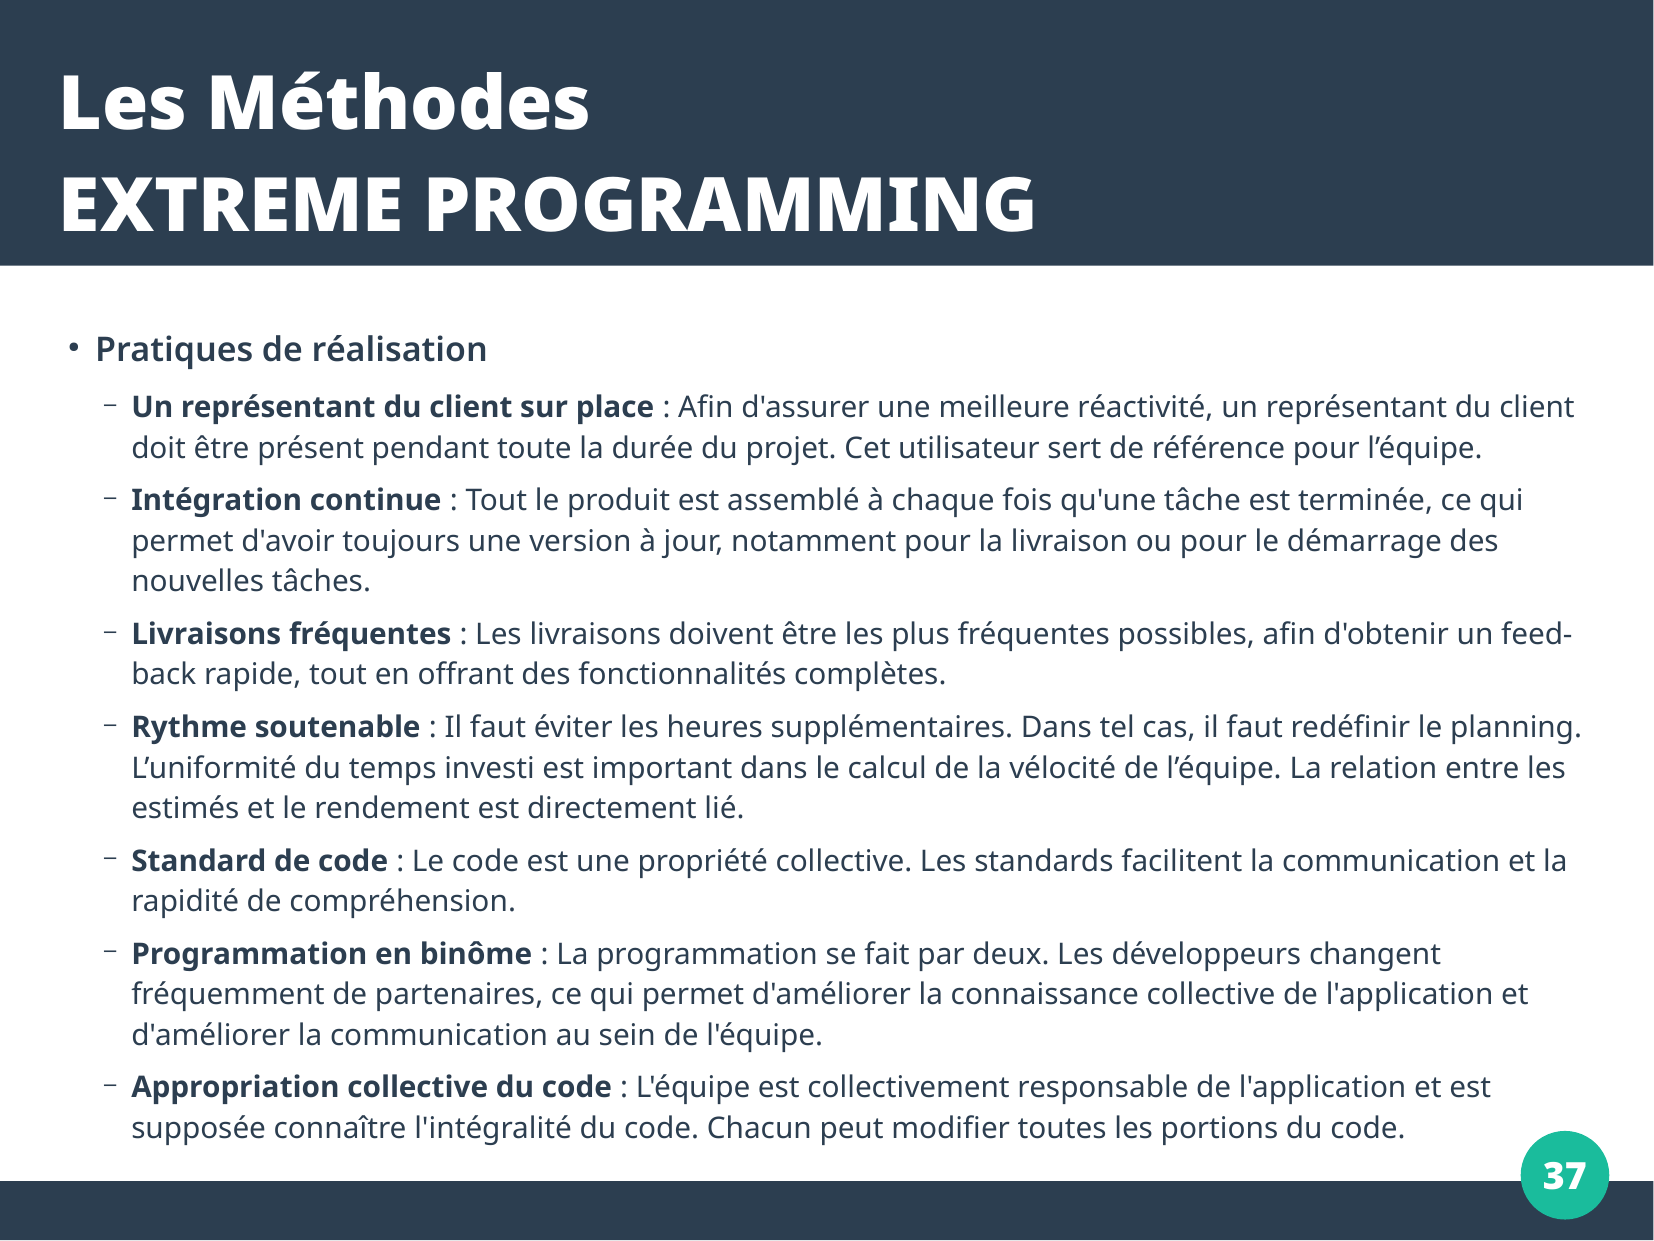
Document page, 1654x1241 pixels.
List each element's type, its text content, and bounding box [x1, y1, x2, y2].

list Pratiques de réalisation Un représentant du client sur place : Afin d'assurer une meilleure réactivité, un représentant du client doit être présent pendant toute la durée du projet. Cet utilisateur sert de référence pour l’équipe. Intégration continue : Tout le produit est assemblé à chaque fois qu'une tâche est terminée, ce qui permet d'avoir toujours une version à jour, notamment pour la livraison ou pour le démarrage des nouvelles tâches. Livraisons fréquentes : Les livraisons doivent être les plus fréquentes possibles, afin d'obtenir un feed-back rapide, tout en offrant des fonctionnalités complètes. Rythme soutenable : Il faut éviter les heures supplémentaires. Dans tel cas, il faut redéfinir le planning. L’uniformité du temps investi est important dans le calcul de la vélocité de l’équipe. La relation entre les estimés et le rendement est directement lié. Standard de code : Le code est une propriété collective. Les standards facilitent la communication et la rapidité de compréhension. Programmation en binôme : La programmation se fait par deux. Les développeurs changent fréquemment de partenaires, ce qui permet d'améliorer la connaissance collective de l'application et d'améliorer la communication au sein de l'équipe. Appropriation collective du code : L'équipe est collectivement responsable de l'application et est supposée connaître l'intégralité du code. Chacun peut modifier toutes les portions du code. [59, 324, 1595, 1152]
title Les Méthodes EXTREME PROGRAMMING [59, 49, 1595, 207]
